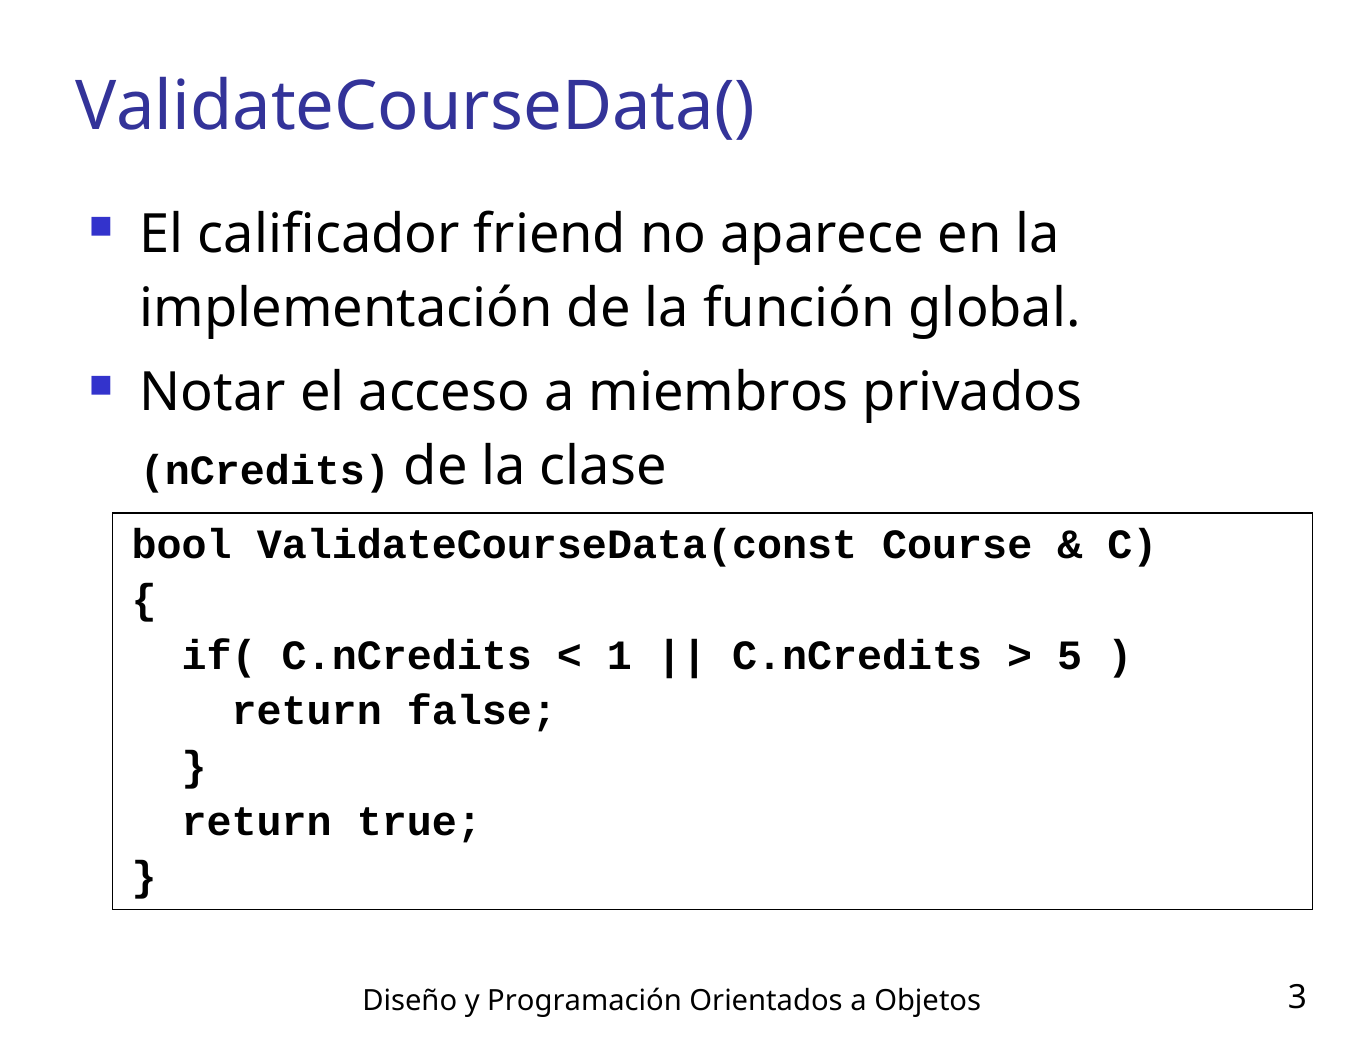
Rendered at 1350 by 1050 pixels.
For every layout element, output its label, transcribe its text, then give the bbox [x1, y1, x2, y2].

title ValidateCourseData()‏ [75, 23, 1319, 175]
list El calificador friend no aparece en la implementación de la función global. Notar el acceso a miembros privados (nCredits) de la clase [75, 187, 1316, 938]
